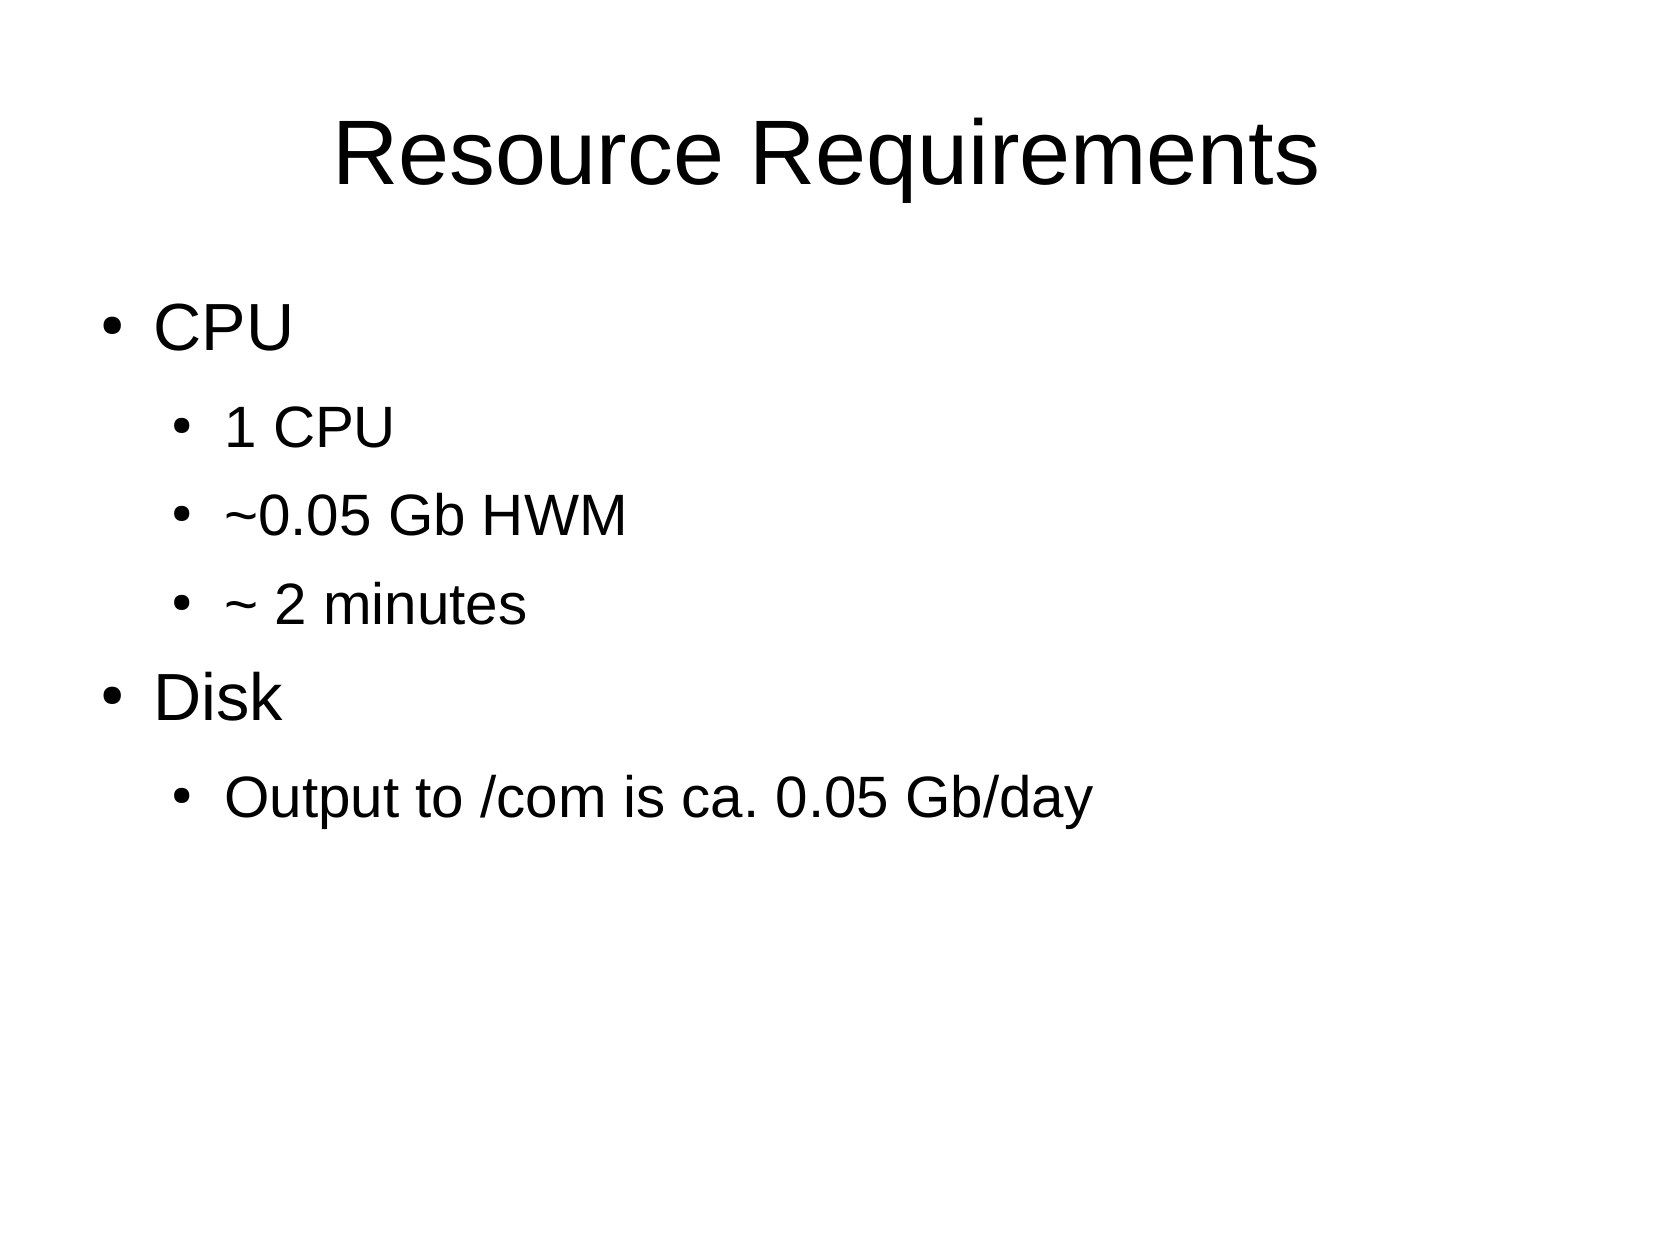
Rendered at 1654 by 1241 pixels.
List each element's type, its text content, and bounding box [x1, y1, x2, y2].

title Resource Requirements [82, 56, 1571, 250]
list CPU 1 CPU ~0.05 Gb HWM ~ 2 minutes Disk Output to /com is ca. 0.05 Gb/day [82, 290, 1571, 1094]
